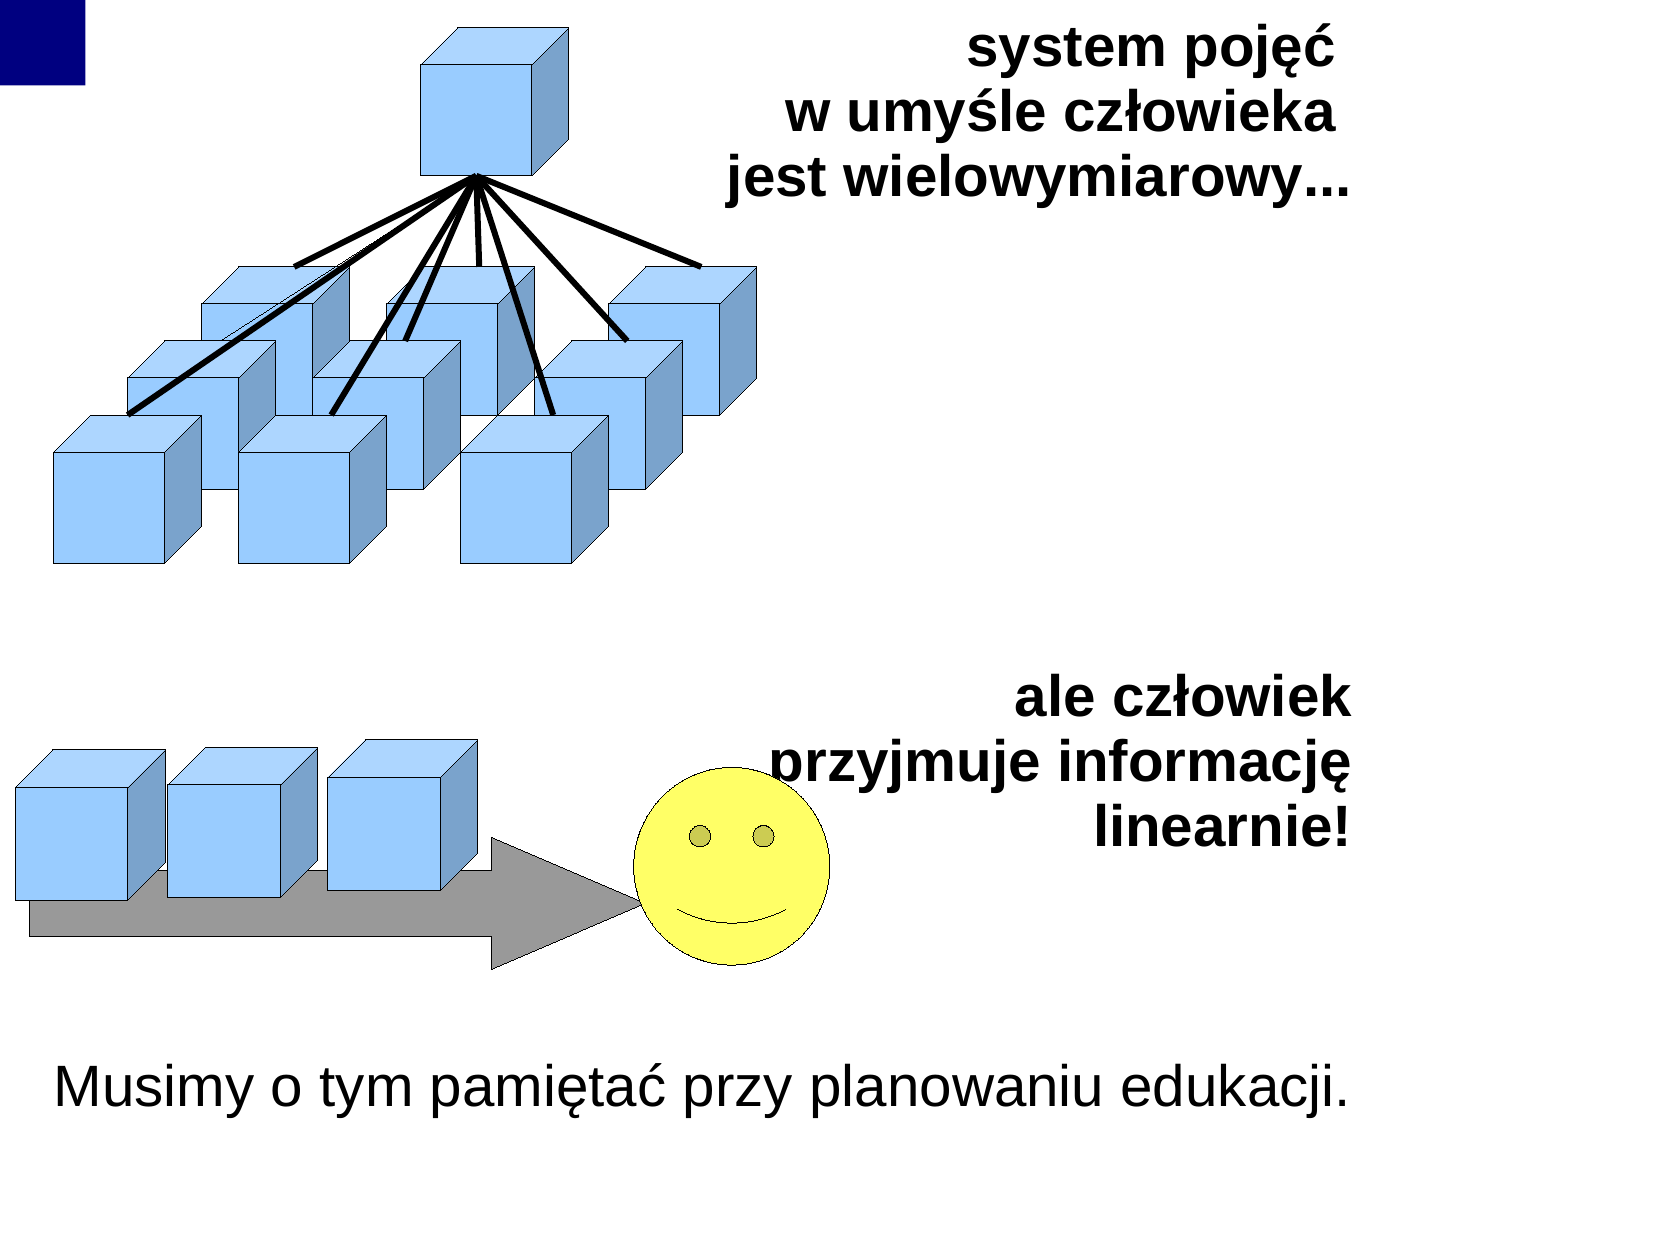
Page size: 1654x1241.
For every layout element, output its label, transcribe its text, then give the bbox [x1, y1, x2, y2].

text_box [386, 304, 417, 340]
text_box [515, 266, 535, 345]
text_box [127, 378, 174, 411]
text_box [420, 27, 569, 176]
text_box [608, 326, 621, 340]
text_box [633, 767, 830, 966]
text_box [327, 739, 478, 891]
text_box [201, 304, 282, 340]
text_box [15, 749, 166, 937]
text_box [167, 747, 318, 898]
text_box system pojęć w umyśle człowieka jest wielowymiarowy... ale człowiek przyjmuje informację linearnie! Musimy o tym pamiętać przy planowaniu edukacji. [38, 6, 1654, 1240]
text_box [0, 0, 86, 86]
text_box [386, 304, 394, 317]
text_box [53, 266, 757, 564]
